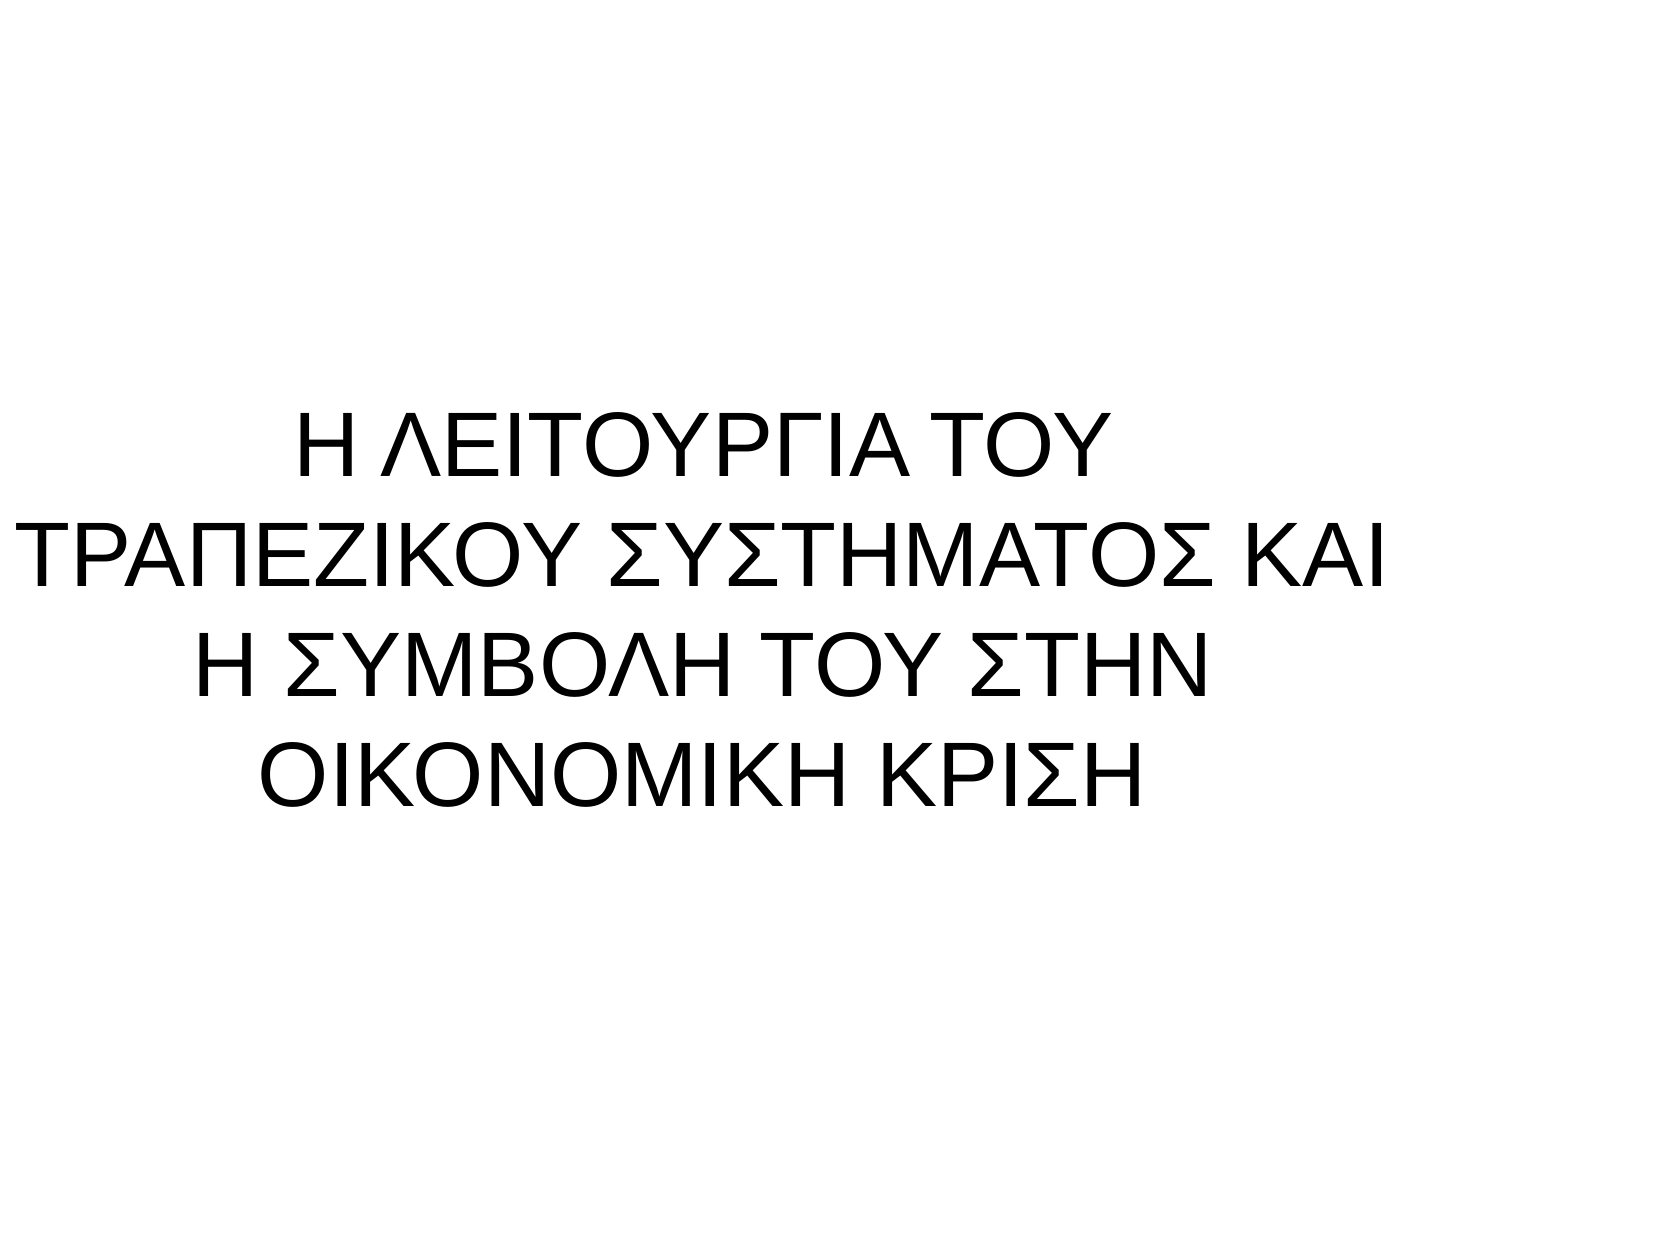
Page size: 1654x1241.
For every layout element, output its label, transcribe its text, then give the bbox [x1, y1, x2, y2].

title Η ΛΕΙΤΟΥΡΓΙΑ ΤΟΥ ΤΡΑΠΕΖΙΚΟΥ ΣΥΣΤΗΜΑΤΟΣ ΚΑΙ Η ΣΥΜΒΟΛΗ ΤΟΥ ΣΤΗΝ ΟΙΚΟΝΟΜΙΚΗ ΚΡΙΣΗ [0, 385, 1406, 652]
